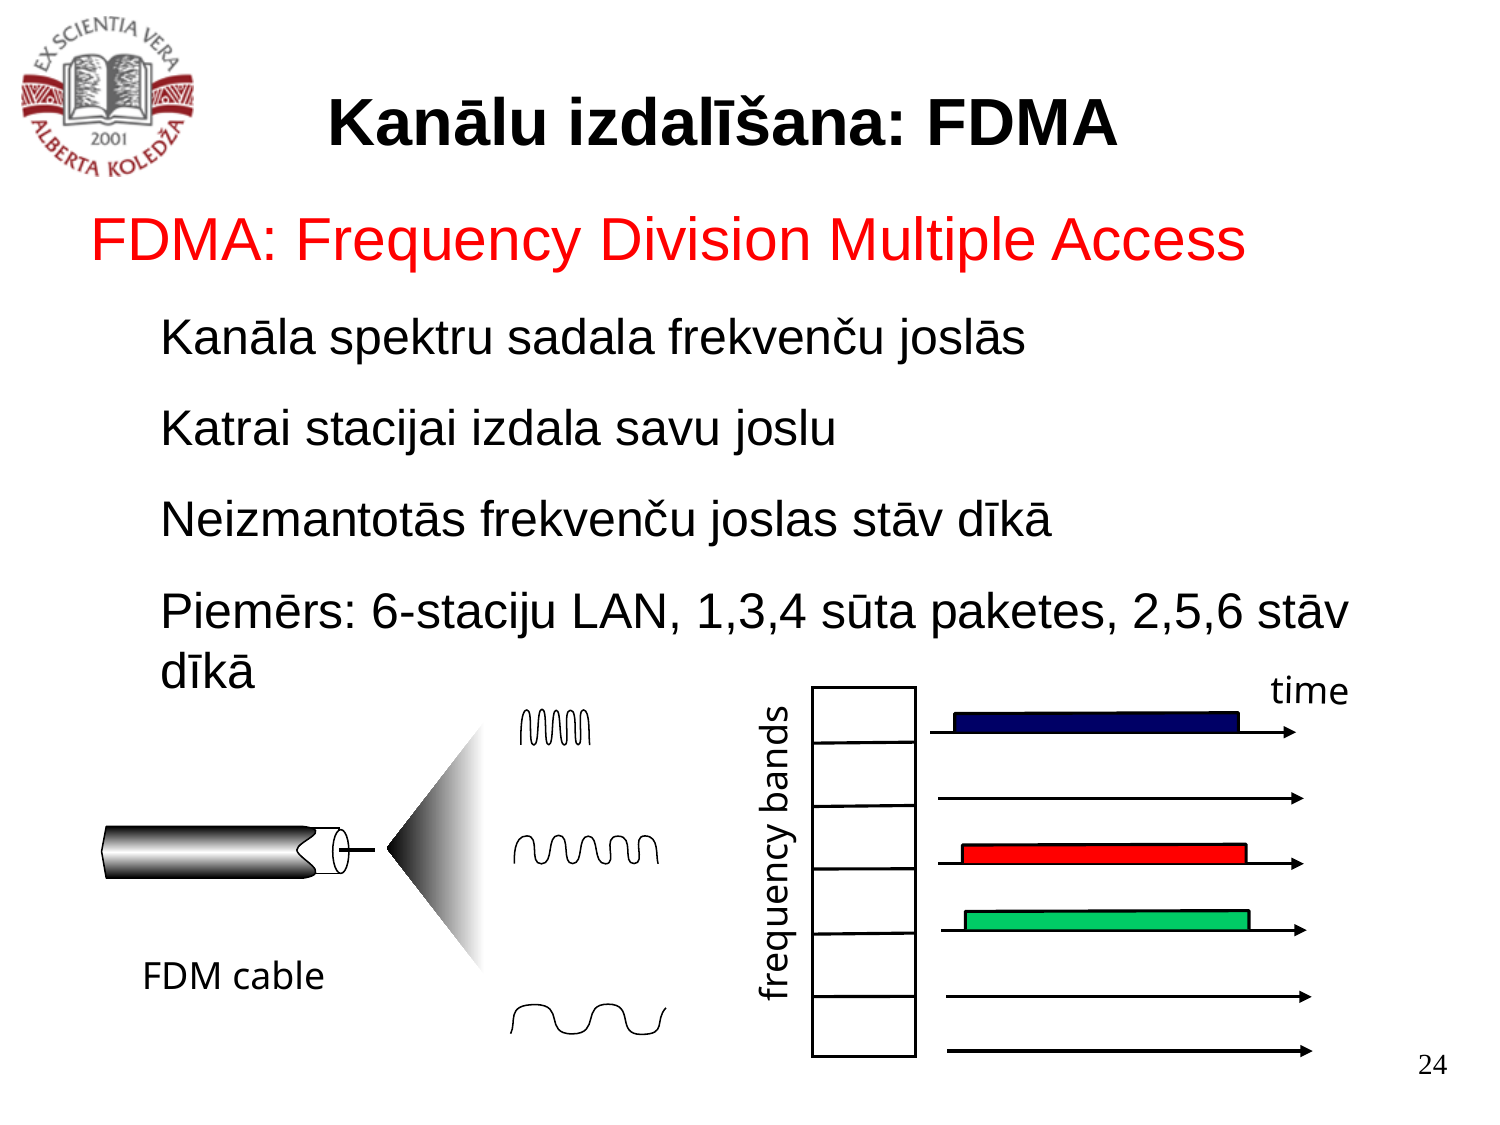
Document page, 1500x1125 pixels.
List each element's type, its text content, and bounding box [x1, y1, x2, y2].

text_box <skaitlis> [1312, 1037, 1463, 1101]
picture [21, 16, 194, 177]
text_box [965, 910, 1250, 930]
title Kanālu izdalīšana: FDMA [50, 62, 1374, 175]
text_box [812, 998, 916, 1057]
text_box [386, 721, 485, 975]
text_box [812, 744, 916, 804]
text_box [812, 935, 916, 995]
text_box [812, 687, 916, 741]
text_box [812, 808, 916, 932]
text_box [954, 712, 1239, 732]
text_box time [1255, 657, 1366, 721]
text_box [101, 826, 349, 879]
text_box [962, 844, 1247, 864]
text_box frequency bands [742, 690, 803, 1017]
text_box FDM cable [127, 944, 341, 1005]
list FDMA: Frequency Division Multiple Access Kanāla spektru sadala frekvenču joslās Katrai stacijai izdala savu joslu Neizmantotās frekvenču joslas stāv dīkā Piemērs: 6-staciju LAN, 1,3,4 sūta paketes, 2,5,6 stāv dīkā [74, 200, 1463, 713]
